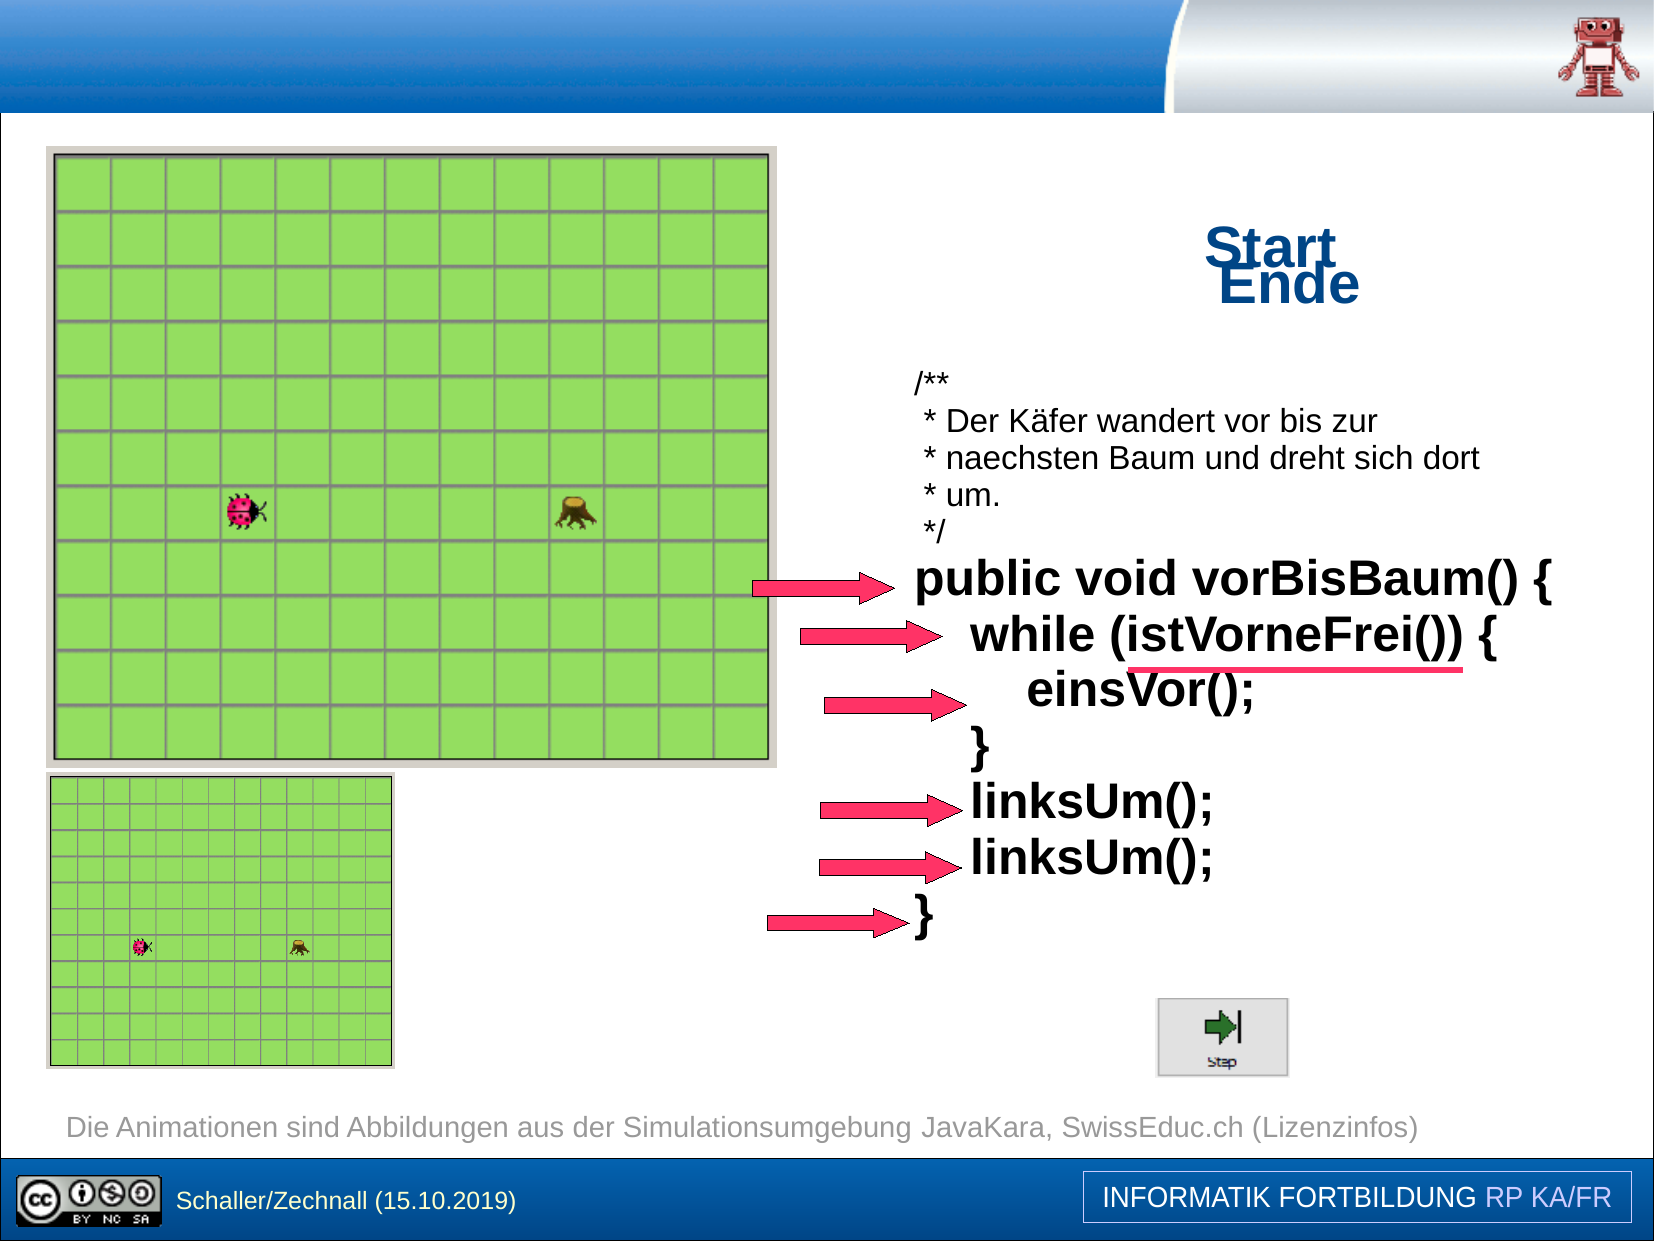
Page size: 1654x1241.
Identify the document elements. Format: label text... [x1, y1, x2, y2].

picture [1155, 998, 1290, 1078]
picture [46, 772, 395, 1069]
text_box [820, 794, 963, 827]
list /** * Der Käfer wandert vor bis zur * naechsten Baum und dreht sich dort * um. */ public void vorBisBaum() { while (istVorneFrei()) { einsVor(); } linksUm(); linksUm(); } [914, 365, 1637, 1027]
text_box [800, 620, 943, 653]
text_box Ende [1218, 250, 1367, 318]
text_box Start [1204, 214, 1352, 281]
text_box [824, 689, 967, 722]
picture [46, 146, 777, 768]
picture [16, 1175, 162, 1227]
text_box Die Animationen sind Abbildungen aus der Simulationsumgebung JavaKara, SwissEduc.ch (Lizenzinfos) [51, 1103, 1528, 1185]
text_box [819, 851, 962, 884]
picture [0, 0, 1654, 114]
text_box [752, 572, 895, 605]
text_box [767, 908, 910, 938]
